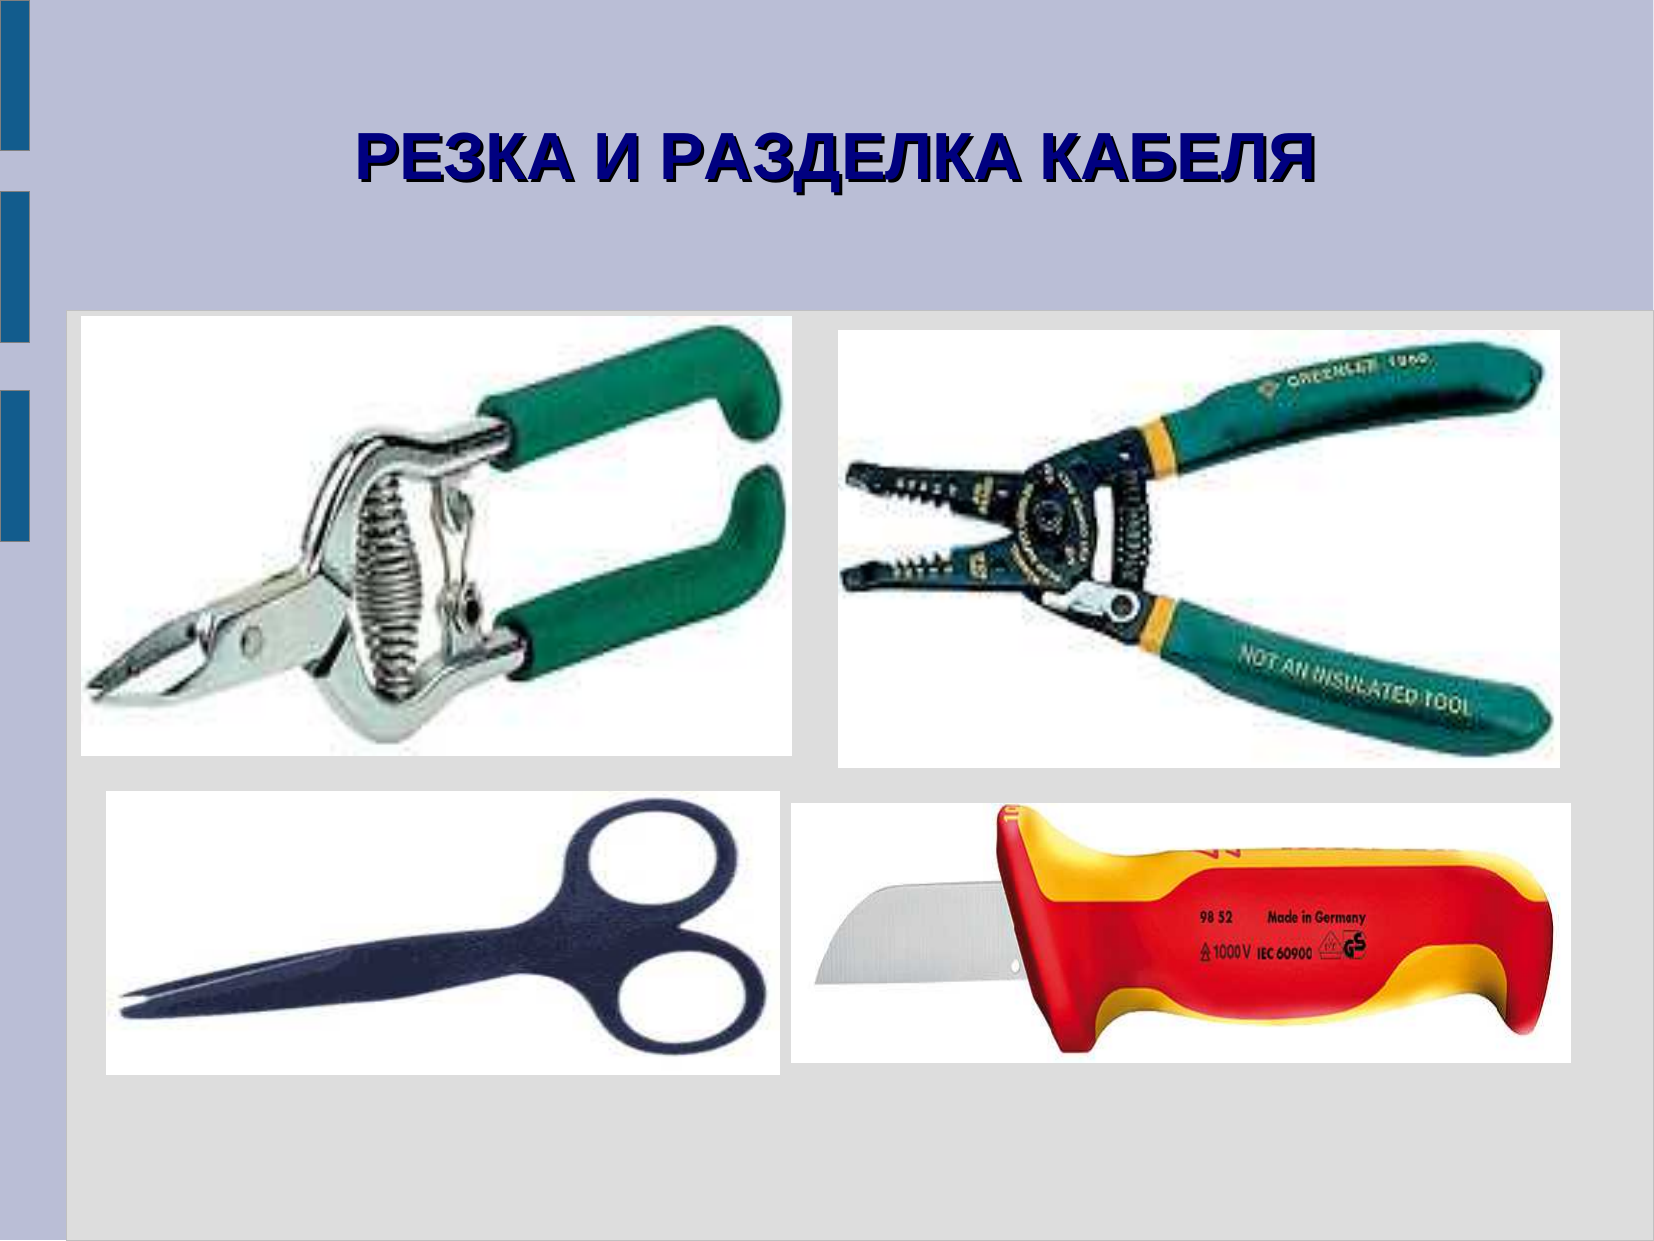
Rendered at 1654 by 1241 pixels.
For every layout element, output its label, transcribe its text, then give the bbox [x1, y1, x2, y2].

picture [791, 803, 1571, 1063]
title РЕЗКА И РАЗДЕЛКА КАБЕЛЯ [129, 52, 1543, 260]
picture [106, 791, 780, 1075]
picture [838, 330, 1560, 768]
picture [81, 316, 792, 756]
